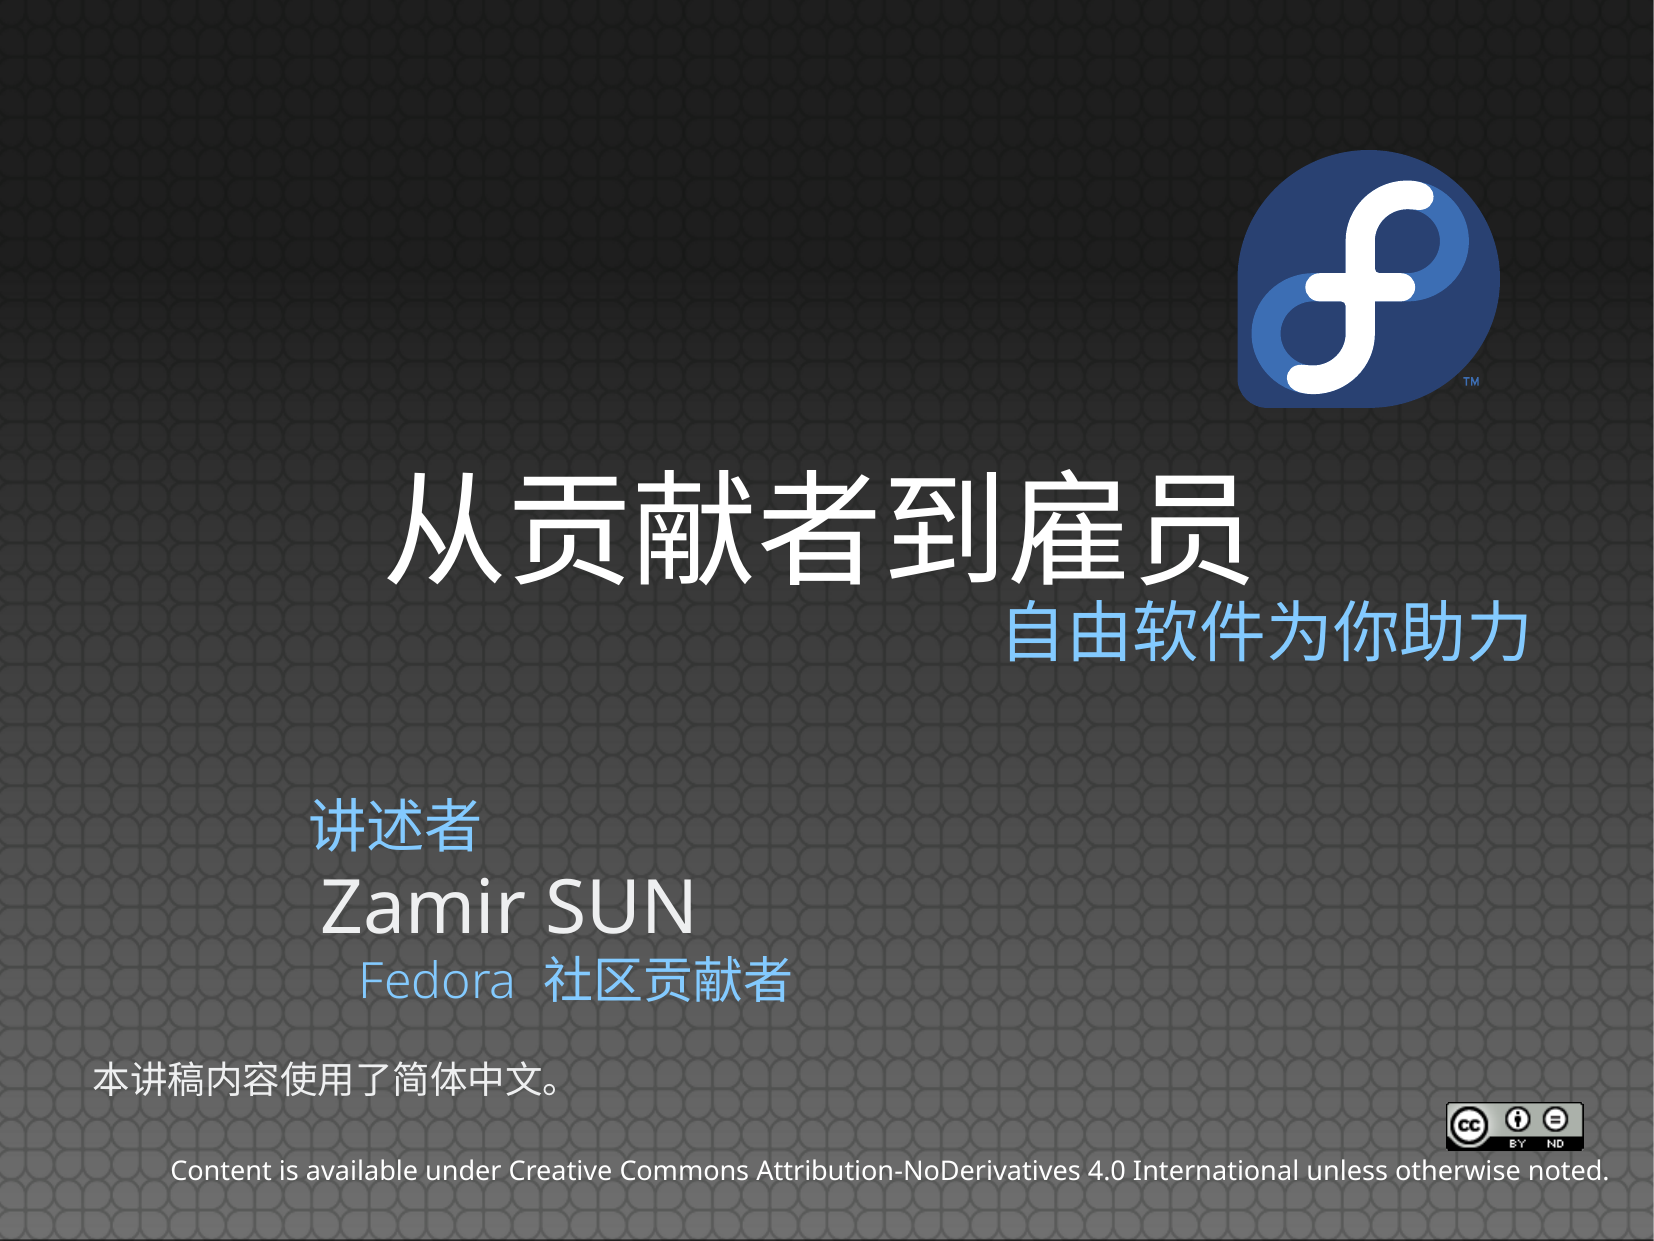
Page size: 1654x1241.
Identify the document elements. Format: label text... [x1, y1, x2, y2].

text_box Fedora 社区贡献者 [344, 938, 848, 1022]
text_box Content is available under Creative Commons Attribution-NoDerivatives 4.0 International unless otherwise noted. [63, 1144, 1625, 1215]
text_box Zamir SUN [305, 846, 1057, 938]
picture [0, 0, 1654, 1241]
text_box 本讲稿内容使用了简体中文。 [78, 1042, 728, 1105]
text_box 从贡献者到雇员 [14, 422, 1626, 595]
subtitle 自由软件为你助力 [187, 595, 1534, 677]
text_box 讲述者 [293, 785, 694, 869]
